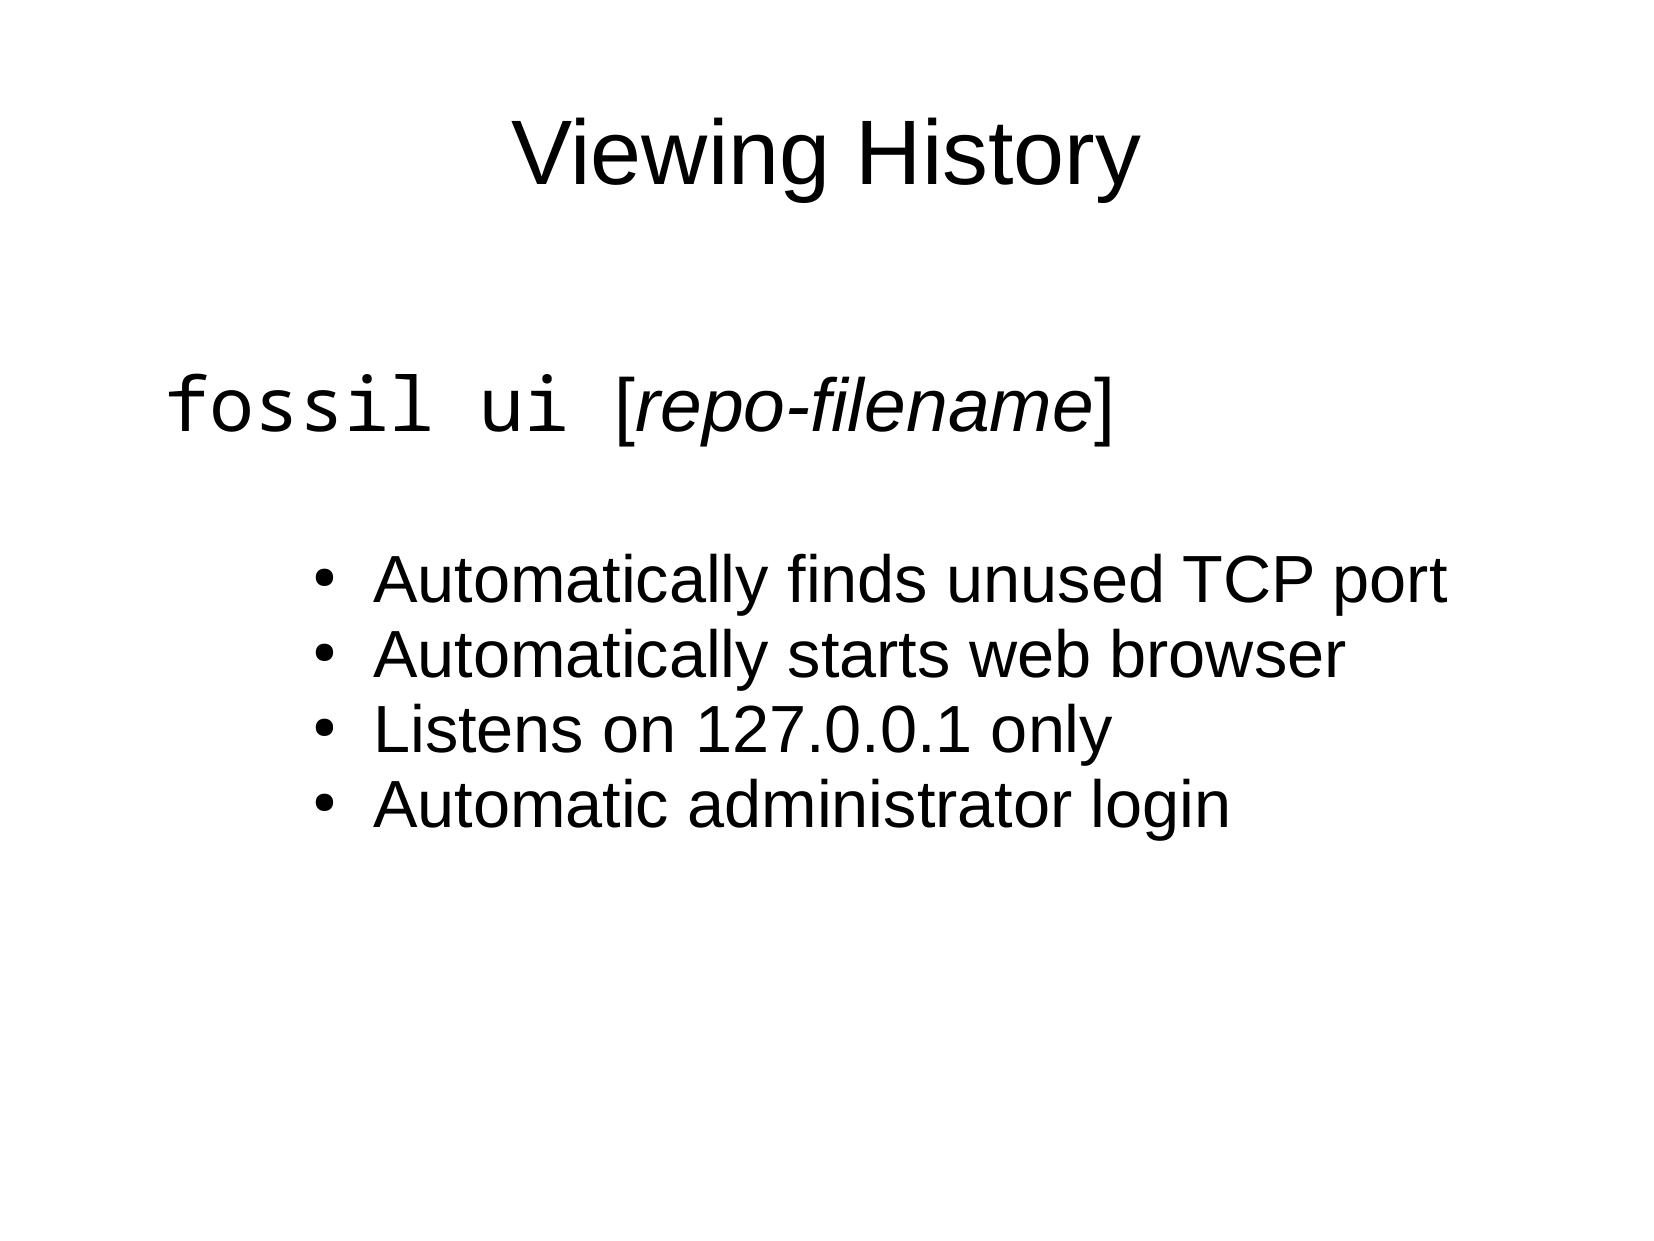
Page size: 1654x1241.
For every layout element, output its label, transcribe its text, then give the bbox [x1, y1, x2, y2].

title Viewing History [82, 49, 1571, 257]
text_box fossil ui [repo-filename] [149, 344, 1126, 448]
text_box Automatically finds unused TCP port Automatically starts web browser Listens on 127.0.0.1 only Automatic administrator login [297, 534, 1467, 849]
